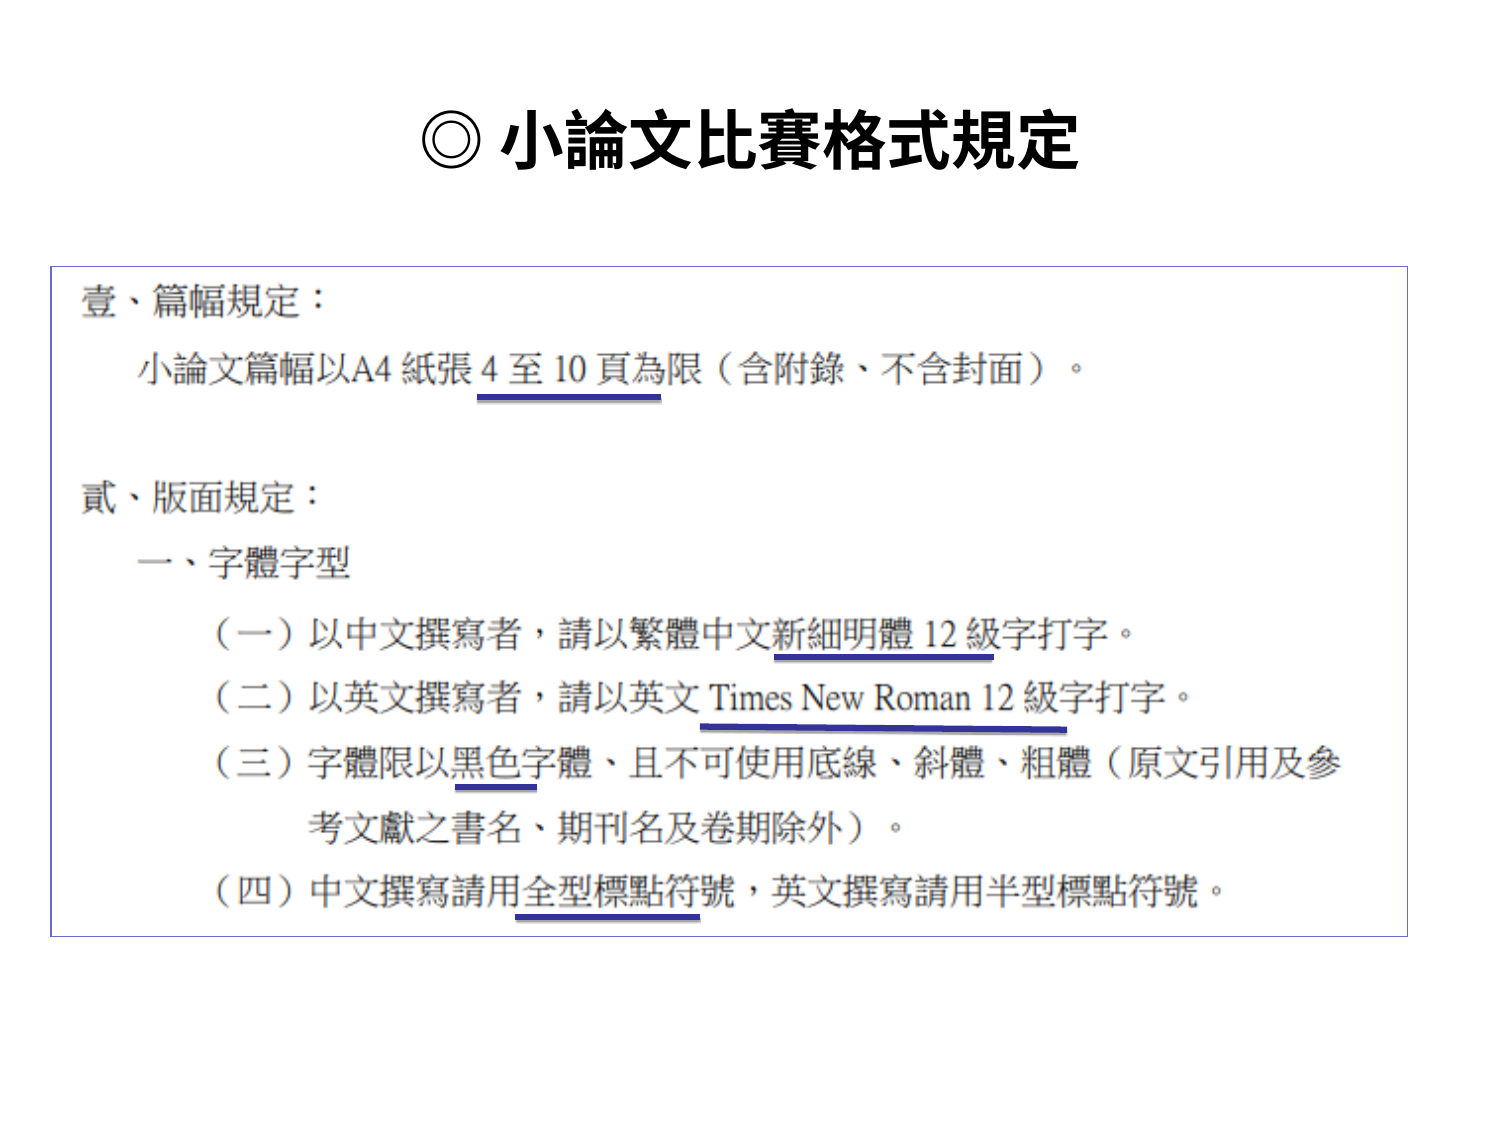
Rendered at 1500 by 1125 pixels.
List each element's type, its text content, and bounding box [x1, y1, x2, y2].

title ◎小論文比賽格式規定 [75, 45, 1426, 233]
picture [51, 267, 1407, 936]
